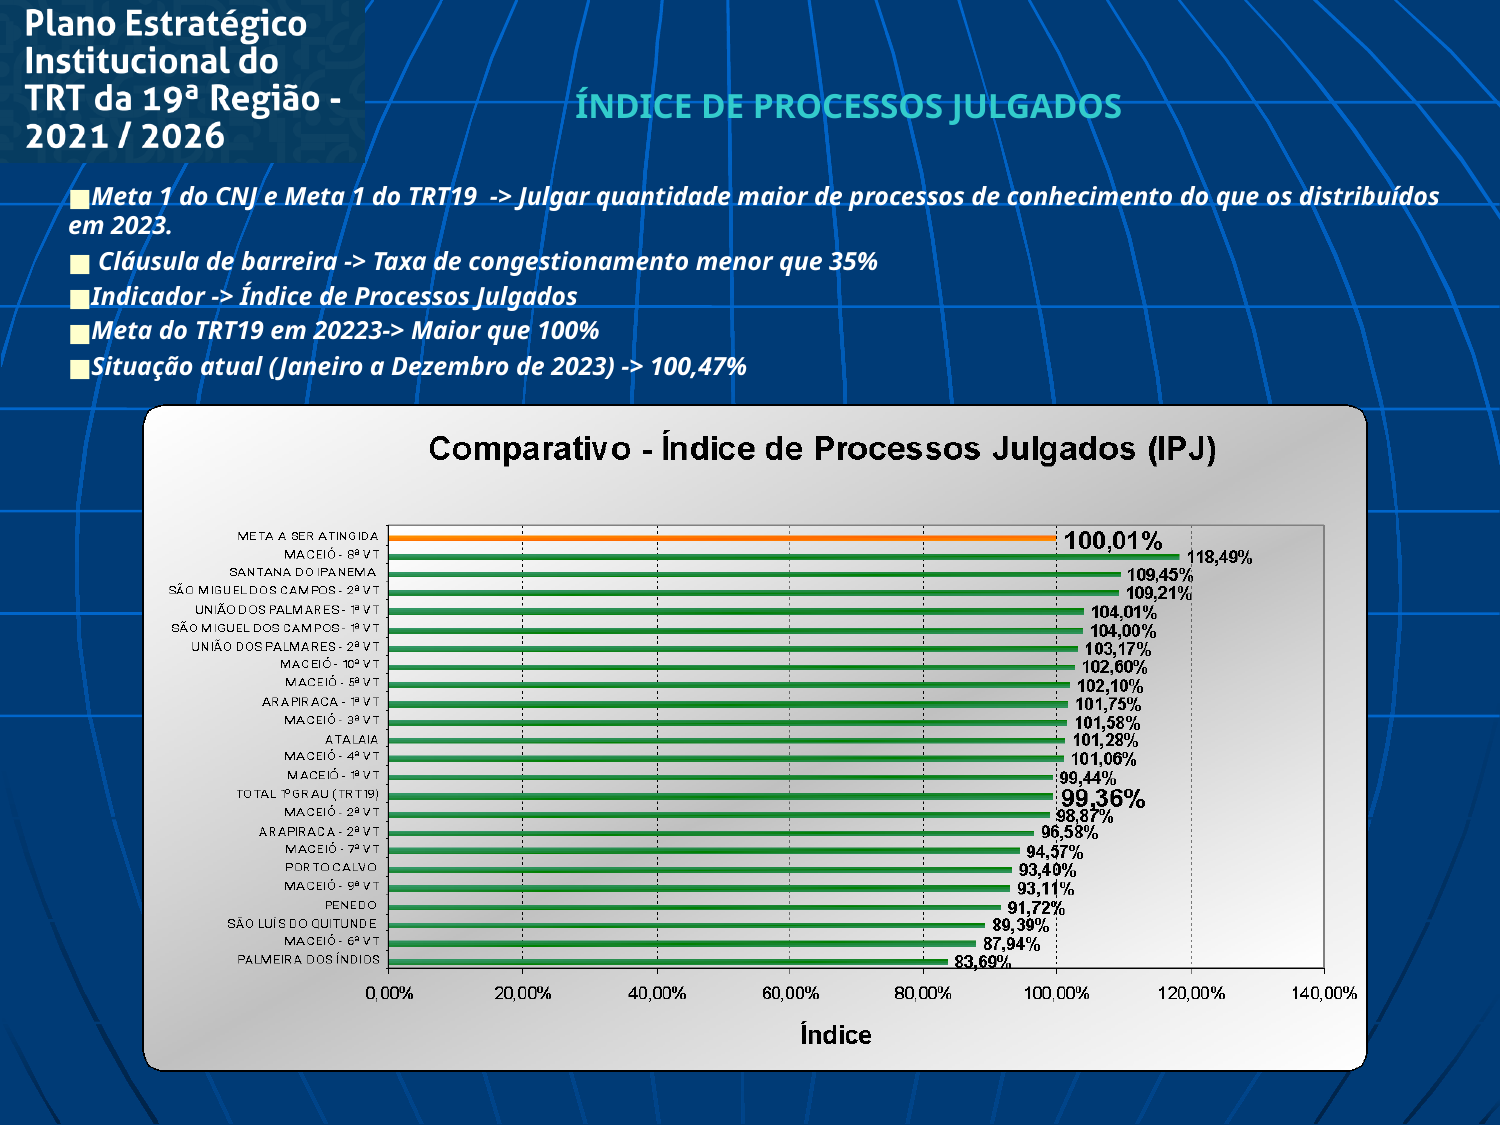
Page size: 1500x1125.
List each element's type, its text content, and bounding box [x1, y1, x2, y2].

picture [135, 397, 1375, 1079]
picture [0, 0, 365, 163]
text_box Meta 1 do CNJ e Meta 1 do TRT19 -> Julgar quantidade maior de processos de conhecimento do que os distribuídos em 2023. Cláusula de barreira -> Taxa de congestionamento menor que 35% Indicador -> Índice de Processos Julgados Meta do TRT19 em 20223-> Maior que 100% Situação atual (Janeiro a Dezembro de 2023) -> 100,47% [53, 172, 1459, 445]
text_box ÍNDICE DE PROCESSOS JULGADOS [365, 78, 1448, 134]
